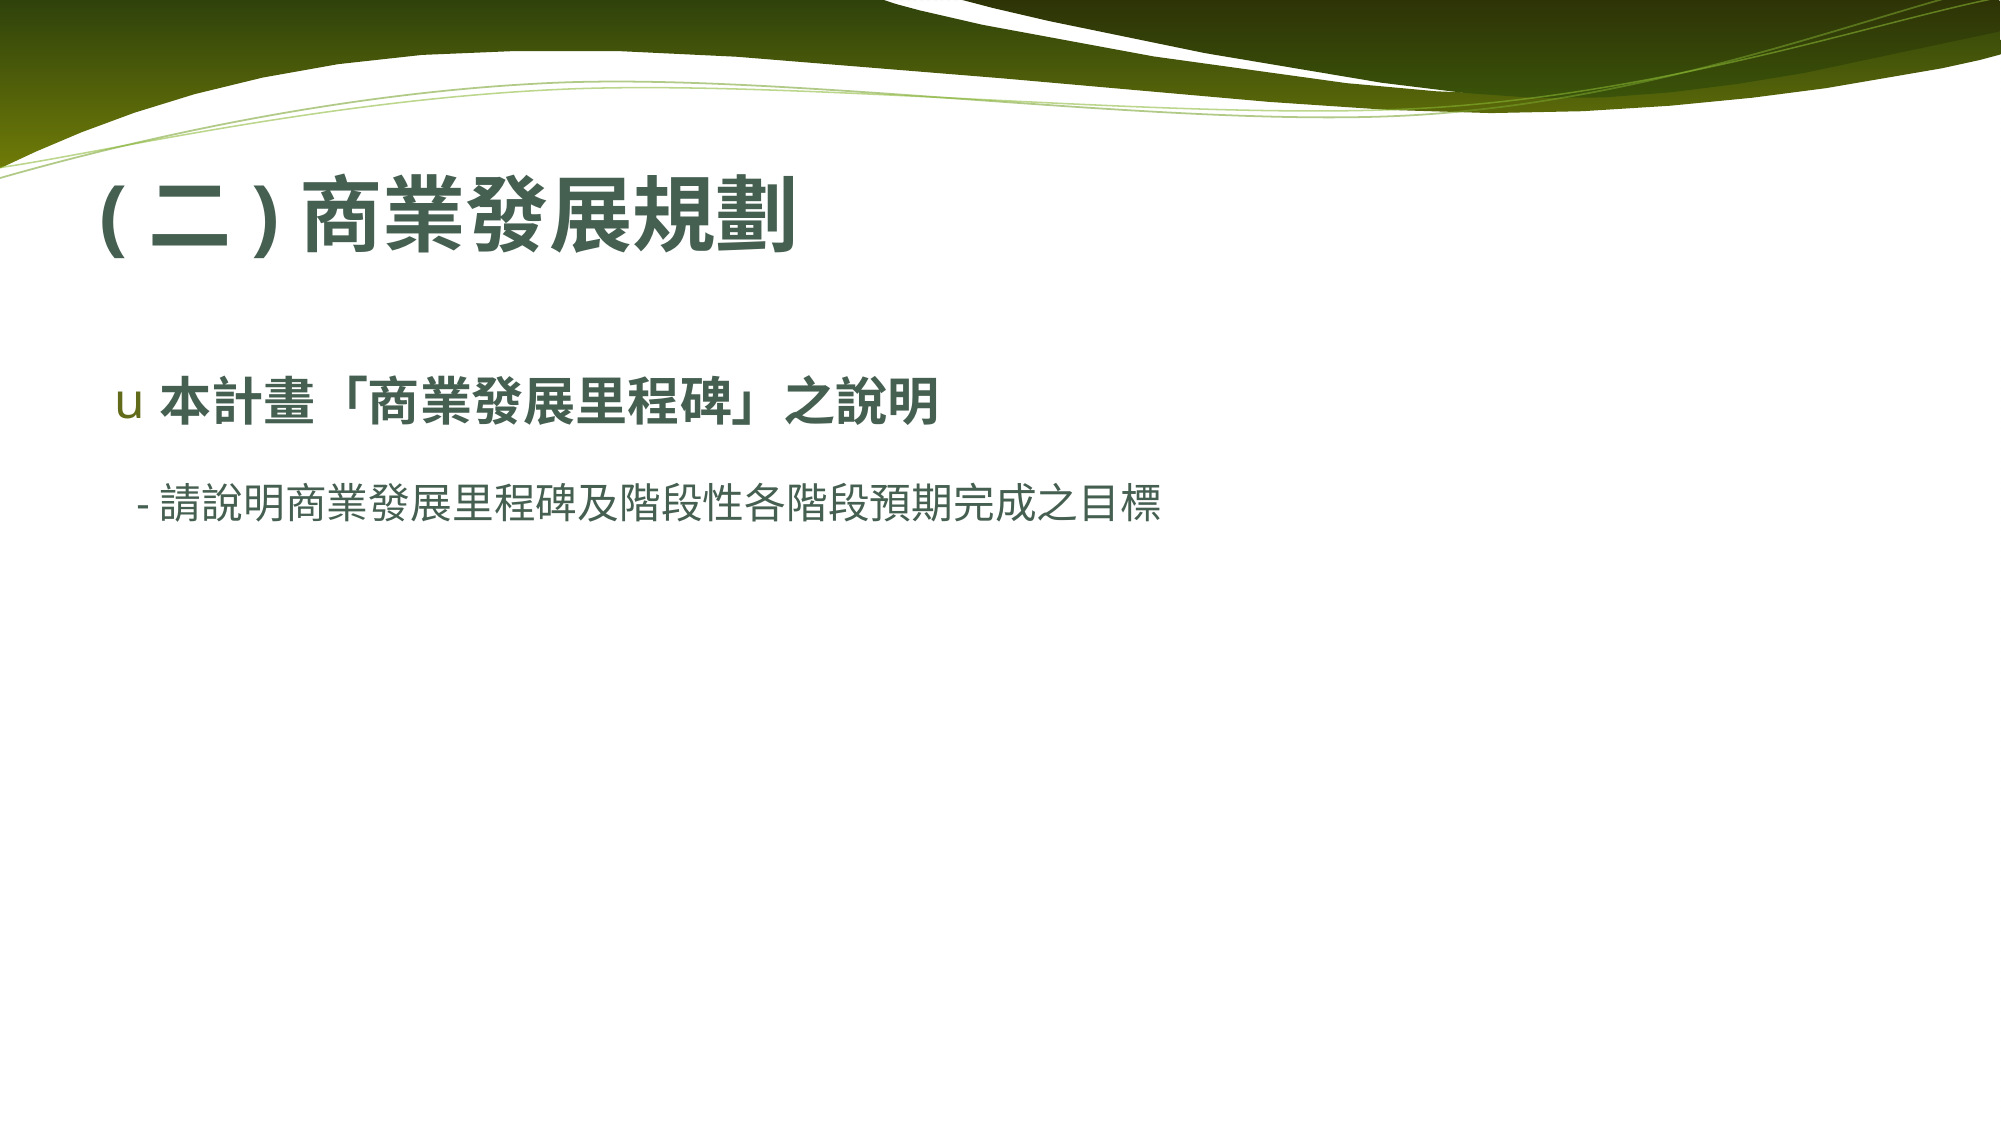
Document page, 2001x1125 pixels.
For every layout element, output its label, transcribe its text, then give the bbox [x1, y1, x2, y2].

list 本計畫「商業發展里程碑」之說明 -請說明商業發展里程碑及階段性各階段預期完成之目標 [99, 317, 1900, 1038]
title (二)商業發展規劃 [99, 75, 1900, 263]
